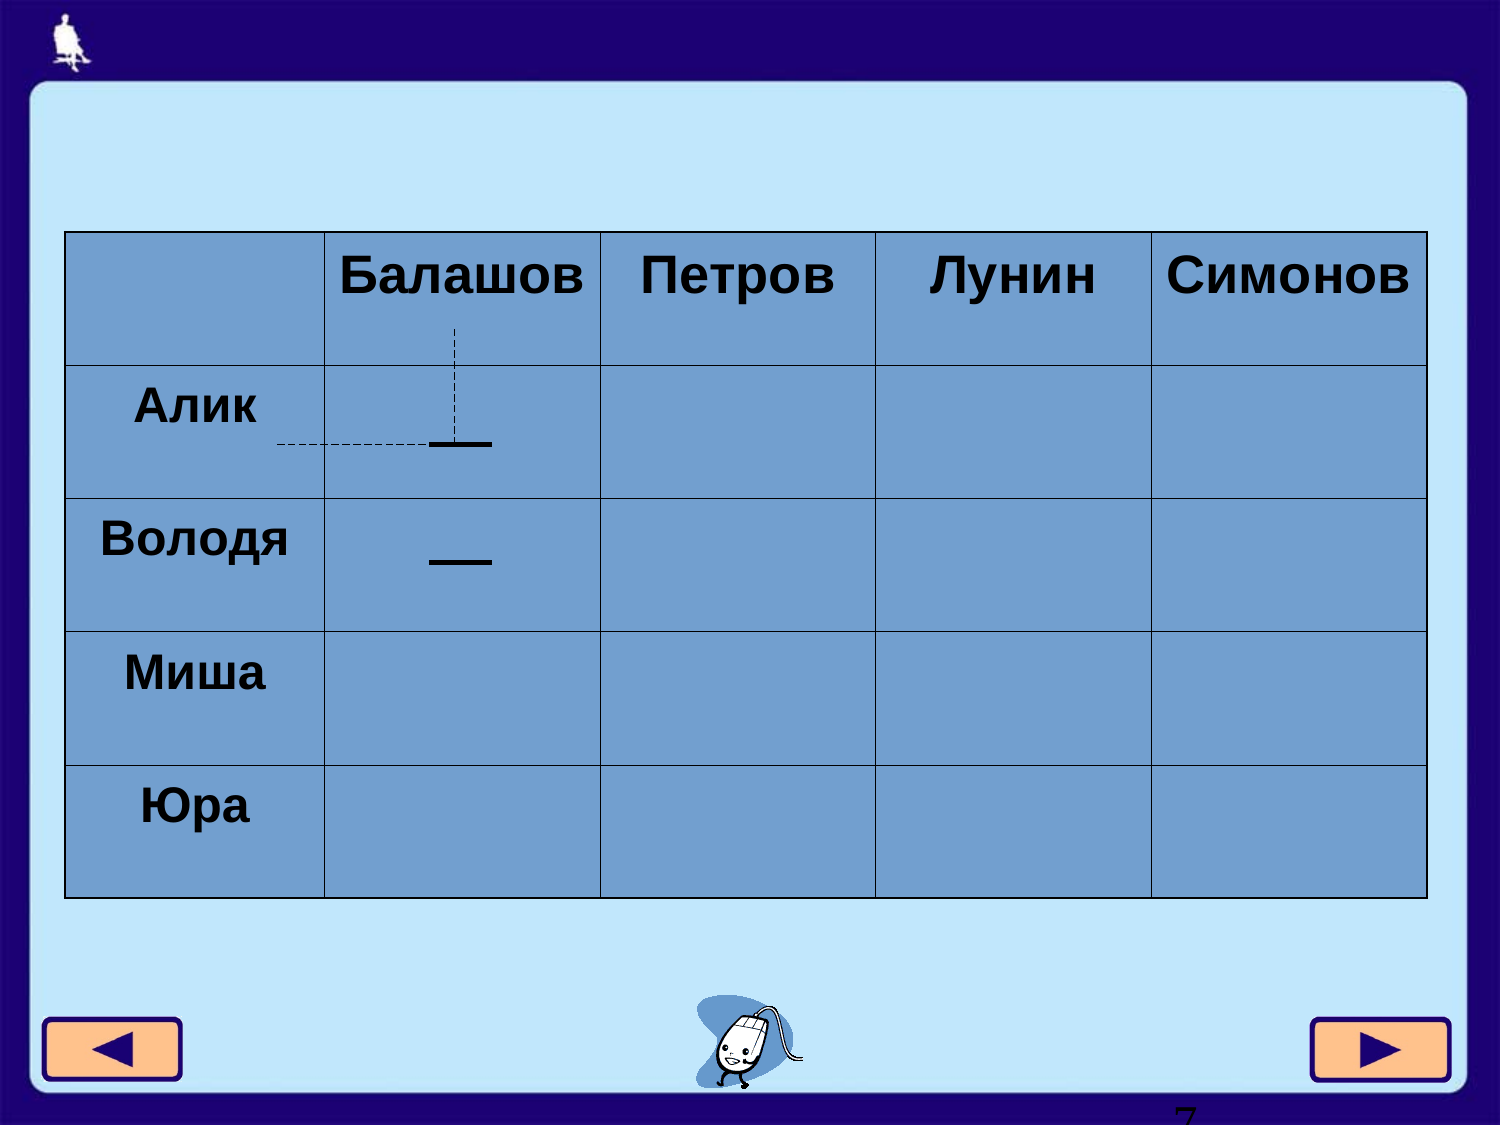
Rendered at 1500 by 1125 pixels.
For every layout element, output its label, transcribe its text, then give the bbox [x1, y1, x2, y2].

table_cell Миша [66, 632, 324, 765]
table_cell [876, 632, 1151, 765]
table_cell Алик [66, 366, 324, 498]
table_cell [876, 766, 1151, 897]
table_cell [601, 766, 875, 897]
table_cell [325, 499, 600, 631]
table_cell [1152, 632, 1426, 765]
table_cell [1152, 766, 1426, 897]
table_cell [325, 366, 600, 498]
table_cell [601, 366, 875, 498]
text_box <номер> [1158, 1082, 1471, 1125]
table_cell [601, 632, 875, 765]
table_cell [1152, 499, 1426, 631]
table_header Лунин [876, 233, 1151, 365]
table_header Петров [601, 233, 875, 365]
table_cell Володя [66, 499, 324, 631]
table_cell [876, 499, 1151, 631]
table_header Симонов [1152, 233, 1426, 365]
table_cell [876, 366, 1151, 498]
picture [0, 0, 1500, 1125]
table_cell Юра [66, 766, 324, 897]
table_header Балашов [325, 233, 600, 365]
table_header [66, 233, 324, 365]
table_cell [325, 632, 600, 765]
table_cell [1152, 366, 1426, 498]
table_cell [601, 499, 875, 631]
table_cell [325, 766, 600, 897]
